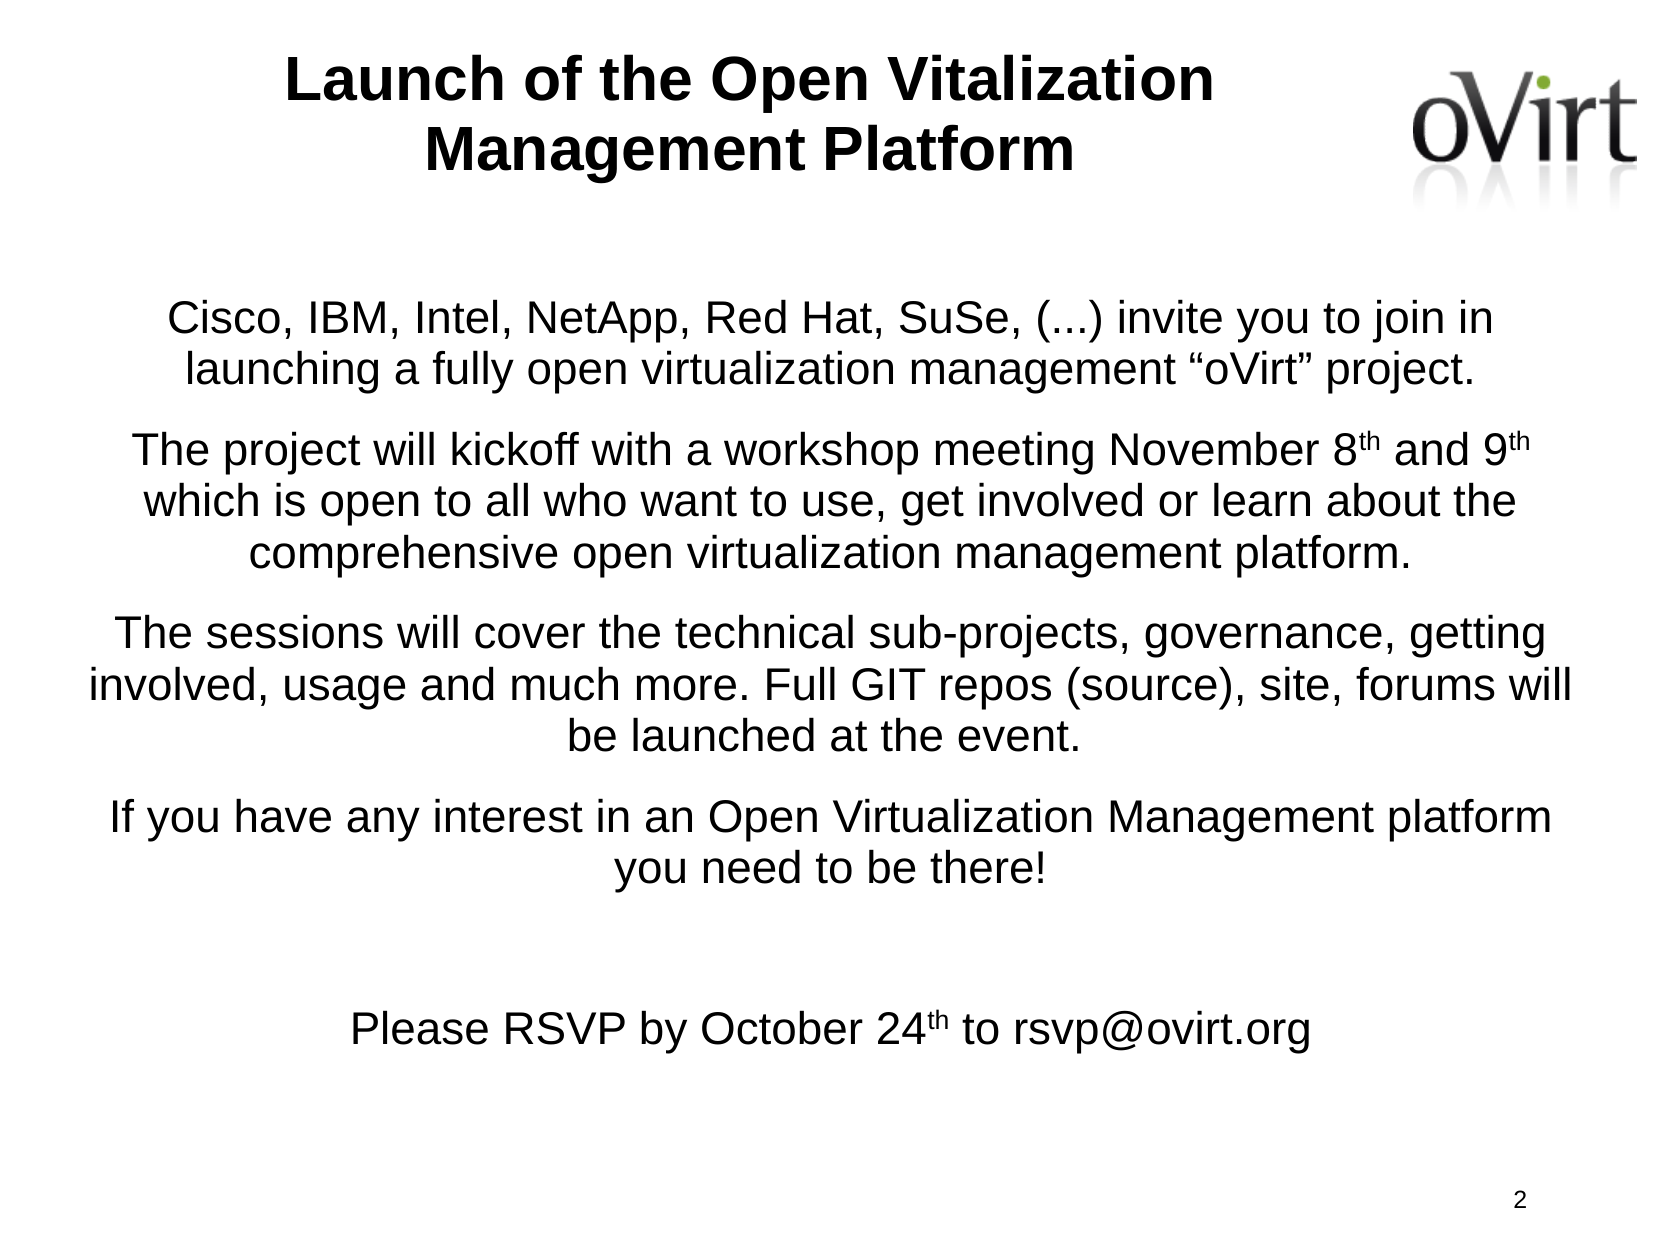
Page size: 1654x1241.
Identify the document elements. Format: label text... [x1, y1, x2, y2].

title Launch of the Open Vitalization Management Platform [129, 19, 1371, 208]
picture [1413, 63, 1637, 212]
list Cisco, IBM, Intel, NetApp, Red Hat, SuSe, (...) invite you to join in launching a fully open virtualization management “oVirt” project. The project will kickoff with a workshop meeting November 8th and 9th which is open to all who want to use, get involved or learn about the comprehensive open virtualization management platform. The sessions will cover the technical sub-projects, governance, getting involved, usage and much more. Full GIT repos (source), site, forums will be launched at the event. If you have any interest in an Open Virtualization Management platform you need to be there! Please RSVP by October 24th to rsvp@ovirt.org [86, 292, 1576, 1153]
